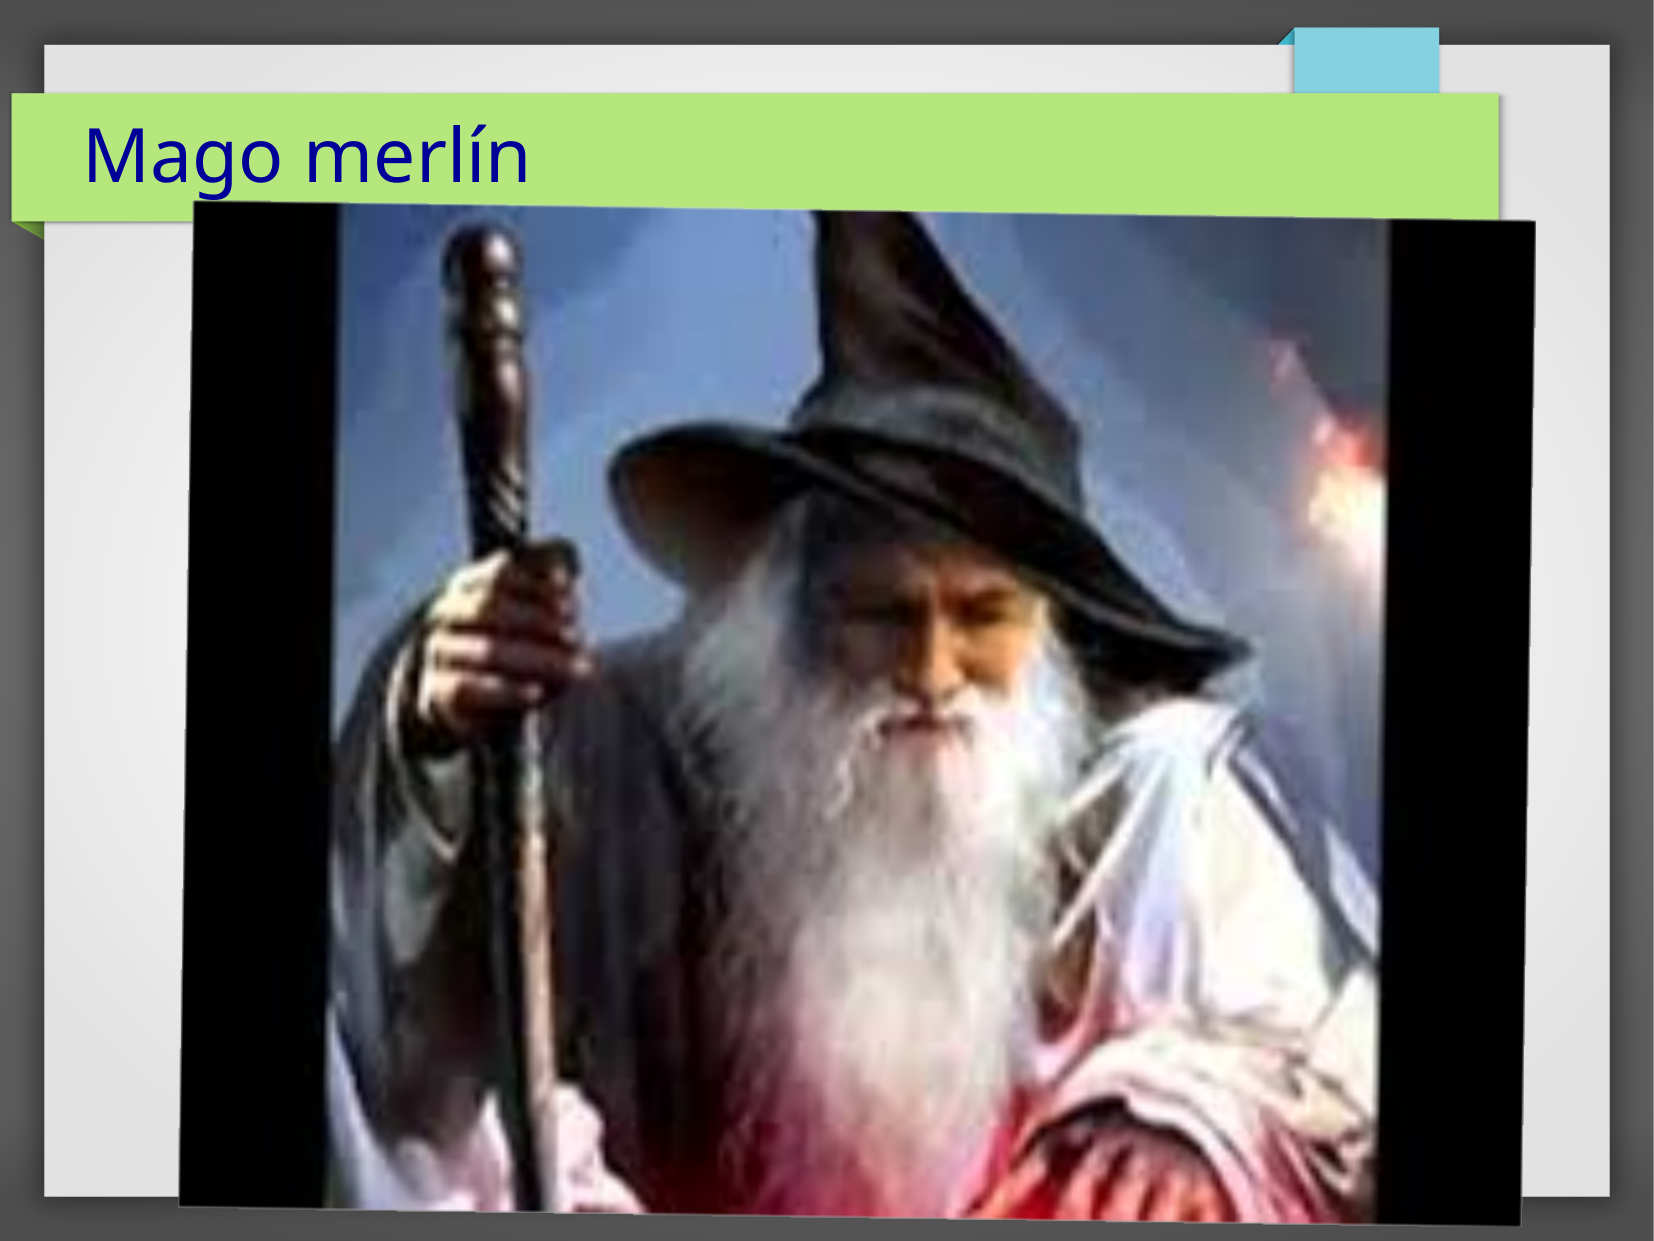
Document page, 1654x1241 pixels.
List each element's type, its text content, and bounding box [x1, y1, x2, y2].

picture [0, 0, 1654, 1241]
title Mago merlín [82, 94, 1264, 213]
